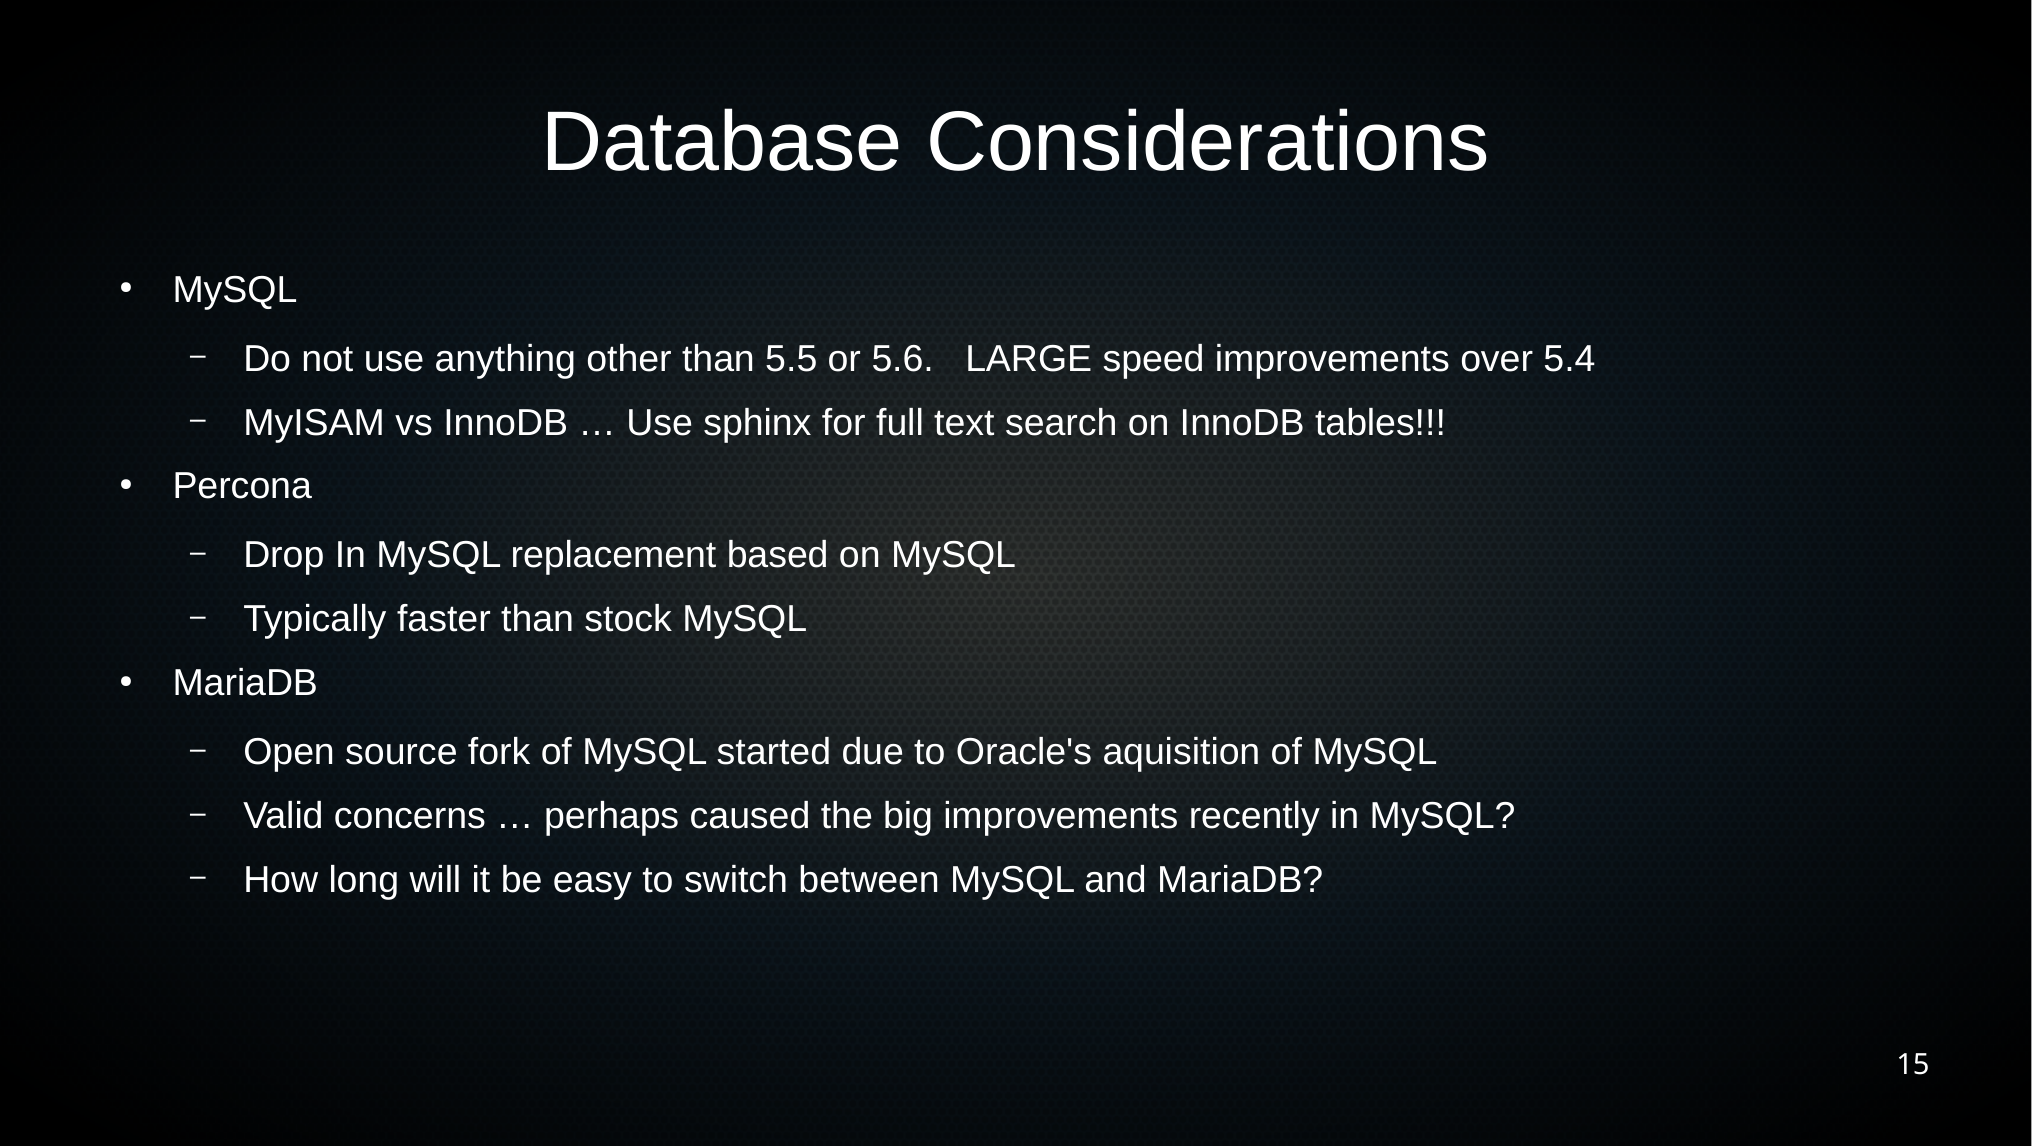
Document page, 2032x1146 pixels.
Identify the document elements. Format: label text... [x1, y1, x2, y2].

title Database Considerations [101, 45, 1930, 237]
list MySQL Do not use anything other than 5.5 or 5.6. LARGE speed improvements over 5.4 MyISAM vs InnoDB … Use sphinx for full text search on InnoDB tables!!! Percona Drop In MySQL replacement based on MySQL Typically faster than stock MySQL MariaDB Open source fork of MySQL started due to Oracle's aquisition of MySQL Valid concerns … perhaps caused the big improvements recently in MySQL? How long will it be easy to switch between MySQL and MariaDB? [101, 268, 1890, 1025]
picture [0, 0, 2032, 1146]
